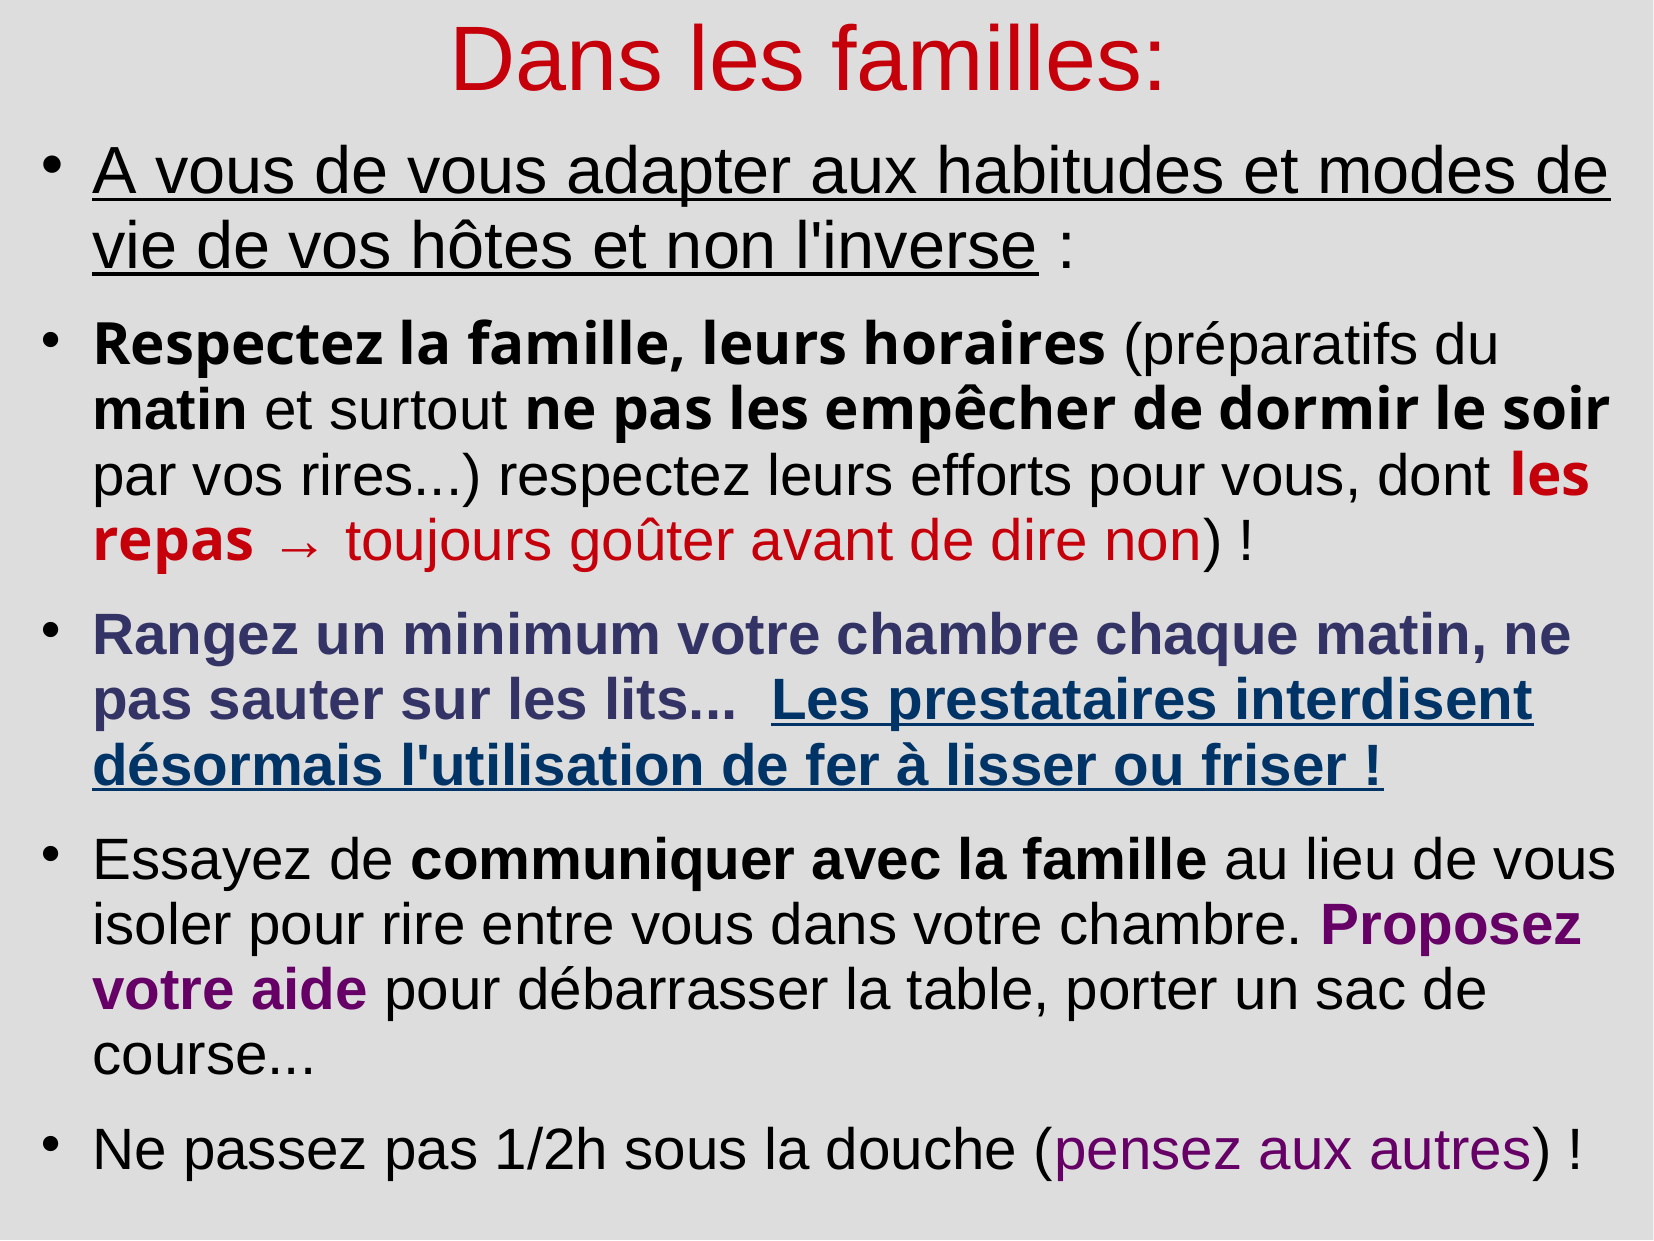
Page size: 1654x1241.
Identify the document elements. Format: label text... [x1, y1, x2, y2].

title Dans les familles: [82, 29, 1536, 83]
list A vous de vous adapter aux habitudes et modes de vie de vos hôtes et non l'inverse : Respectez la famille, leurs horaires (préparatifs du matin et surtout ne pas les empêcher de dormir le soir par vos rires...) respectez leurs efforts pour vous, dont les repas → toujours goûter avant de dire non) ! Rangez un minimum votre chambre chaque matin, ne pas sauter sur les lits... Les prestataires interdisent désormais l'utilisation de fer à lisser ou friser ! Essayez de communiquer avec la famille au lieu de vous isoler pour rire entre vous dans votre chambre. Proposez votre aide pour débarrasser la table, porter un sac de course... Ne passez pas 1/2h sous la douche (pensez aux autres) ! [23, 129, 1630, 1211]
